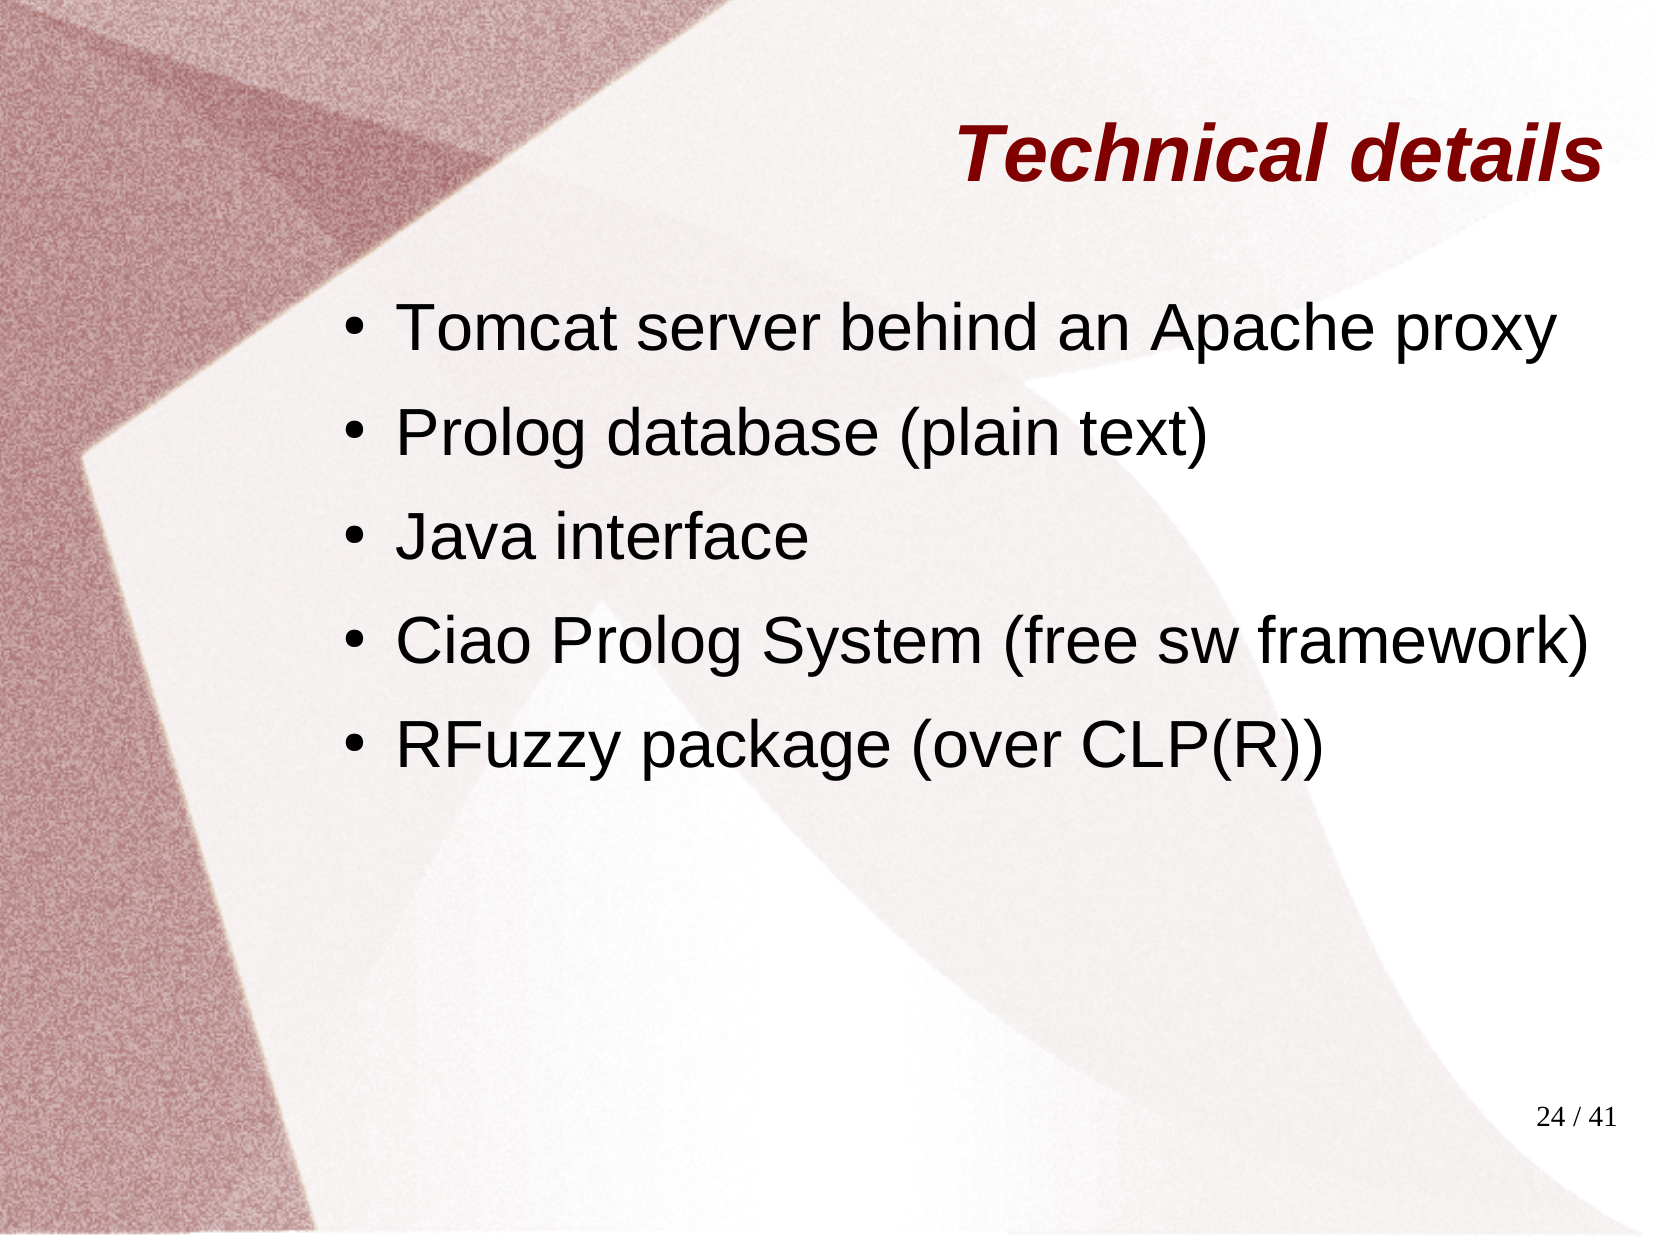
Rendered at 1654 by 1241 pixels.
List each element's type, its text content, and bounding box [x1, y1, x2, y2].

list Tomcat server behind an Apache proxy Prolog database (plain text) Java interface Ciao Prolog System (free sw framework) RFuzzy package (over CLP(R)) [324, 290, 1601, 1010]
title Technical details [596, 49, 1607, 257]
picture [0, 0, 1654, 1241]
